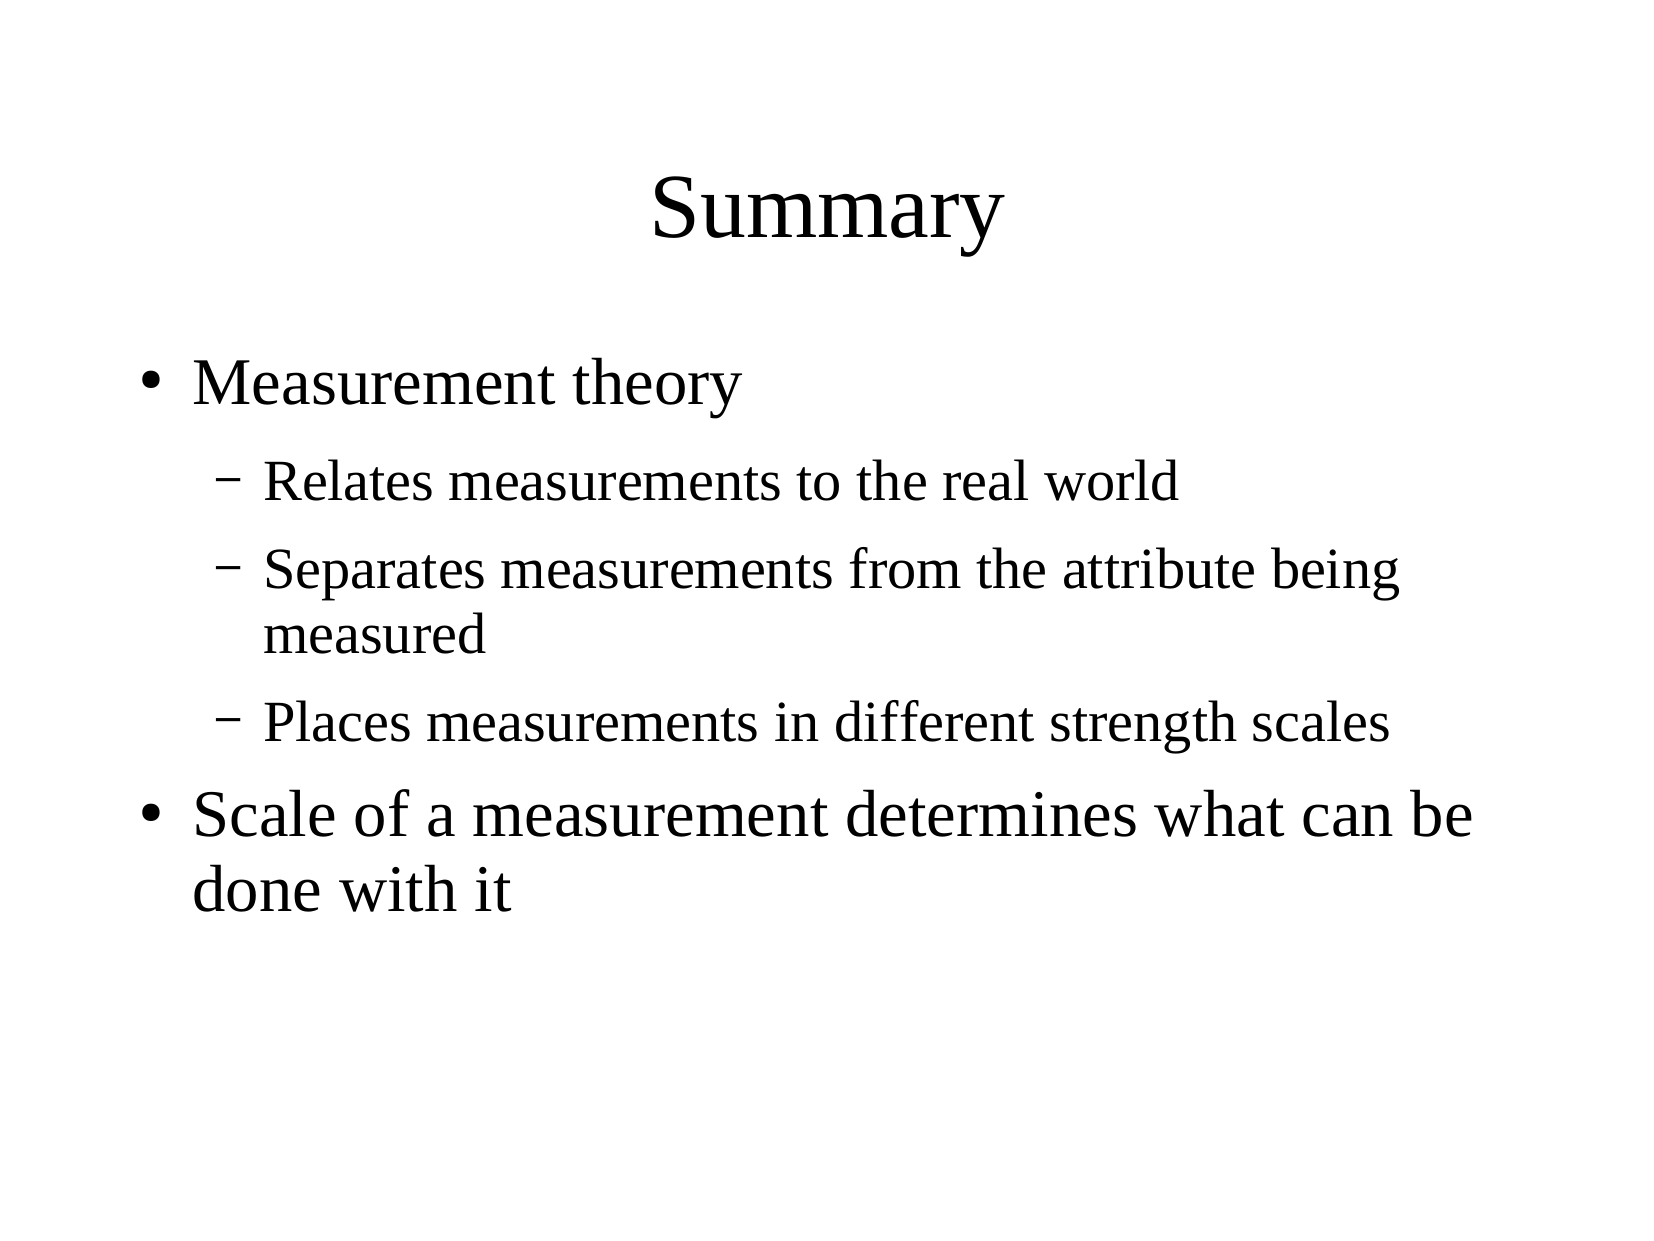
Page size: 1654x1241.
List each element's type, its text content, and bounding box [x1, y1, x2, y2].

title Summary [121, 102, 1534, 311]
list Measurement theory Relates measurements to the real world Separates measurements from the attribute being measured Places measurements in different strength scales Scale of a measurement determines what can be done with it [121, 344, 1534, 1127]
